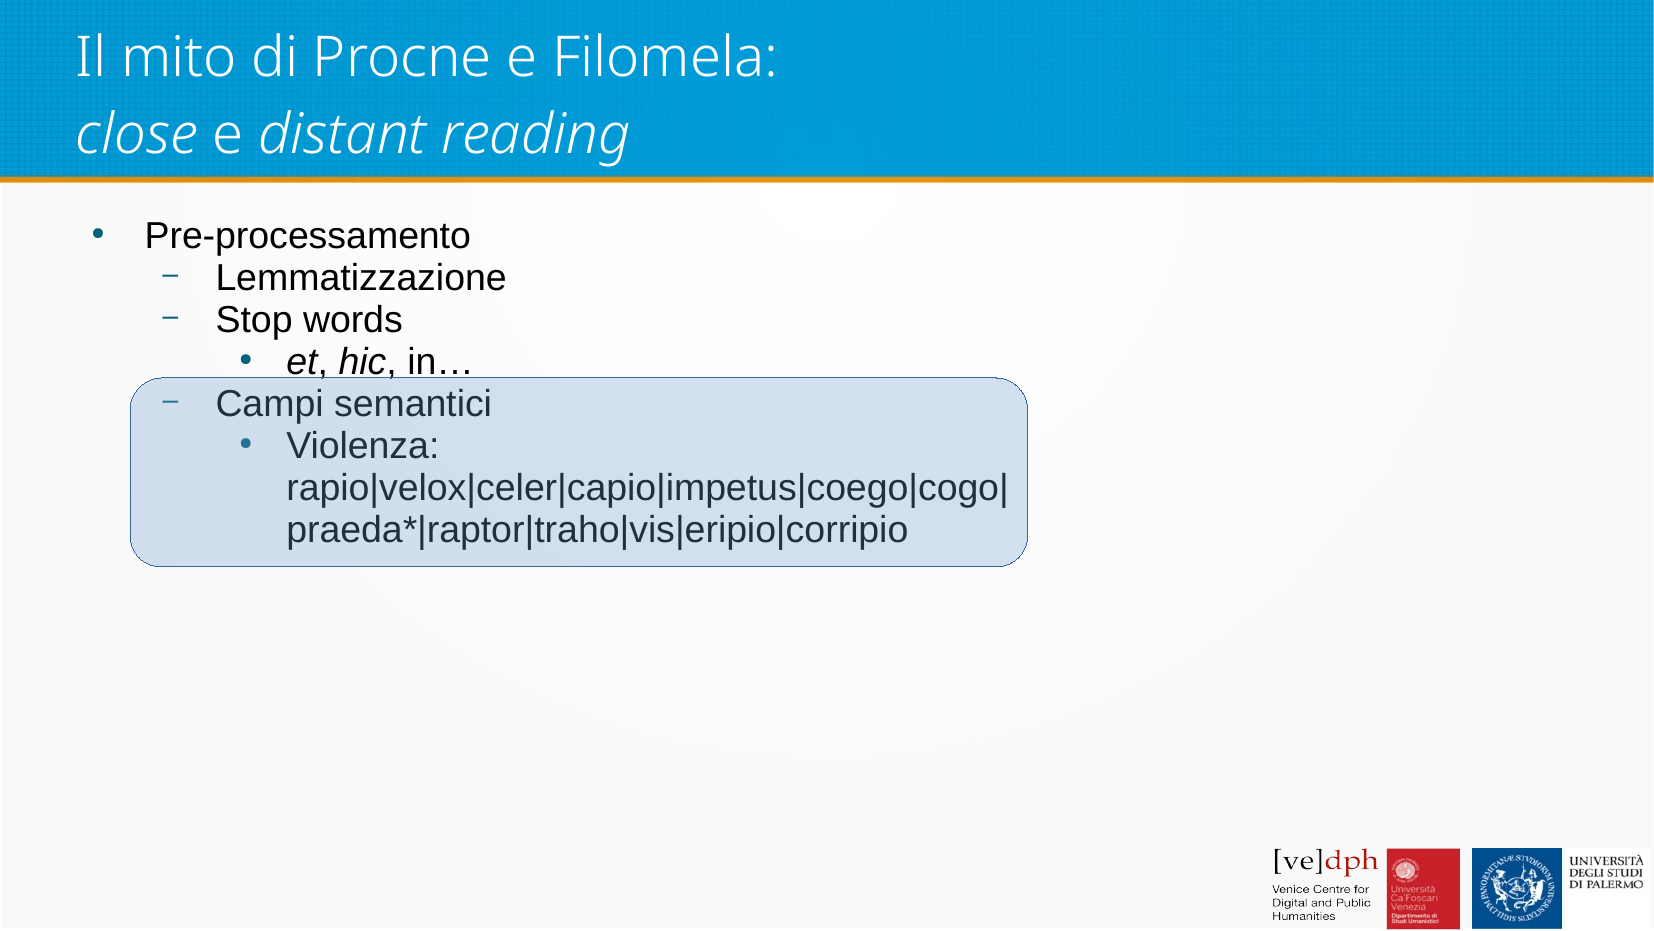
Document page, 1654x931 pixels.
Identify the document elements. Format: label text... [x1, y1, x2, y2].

text_box Pre-processamento Lemmatizzazione Stop words et, hic, in… Campi semantici Violenza: rapio|velox|celer|capio|impetus|coego|cogo|praeda*|raptor|traho|vis|eripio|corripio [59, 206, 1028, 886]
text_box [130, 377, 1028, 567]
title Il mito di Procne e Filomela: close e distant reading [75, 14, 1564, 171]
picture [0, 175, 1654, 931]
